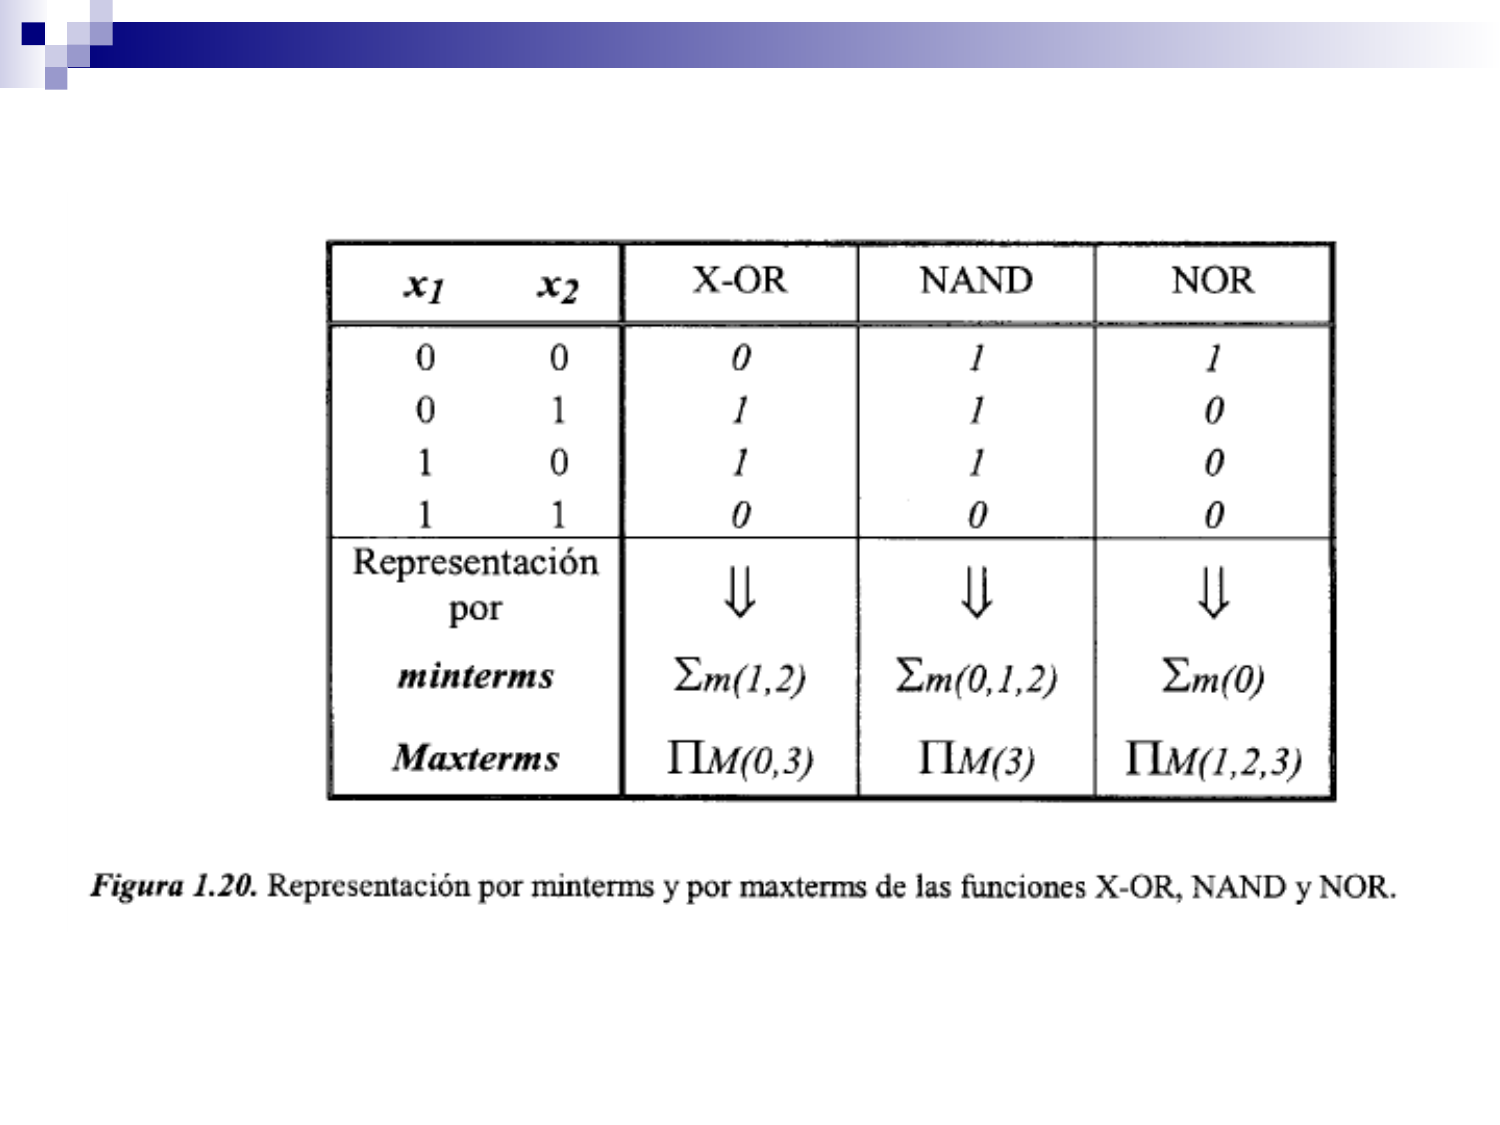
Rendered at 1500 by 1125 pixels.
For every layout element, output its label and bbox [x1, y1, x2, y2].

picture [66, 192, 1433, 933]
